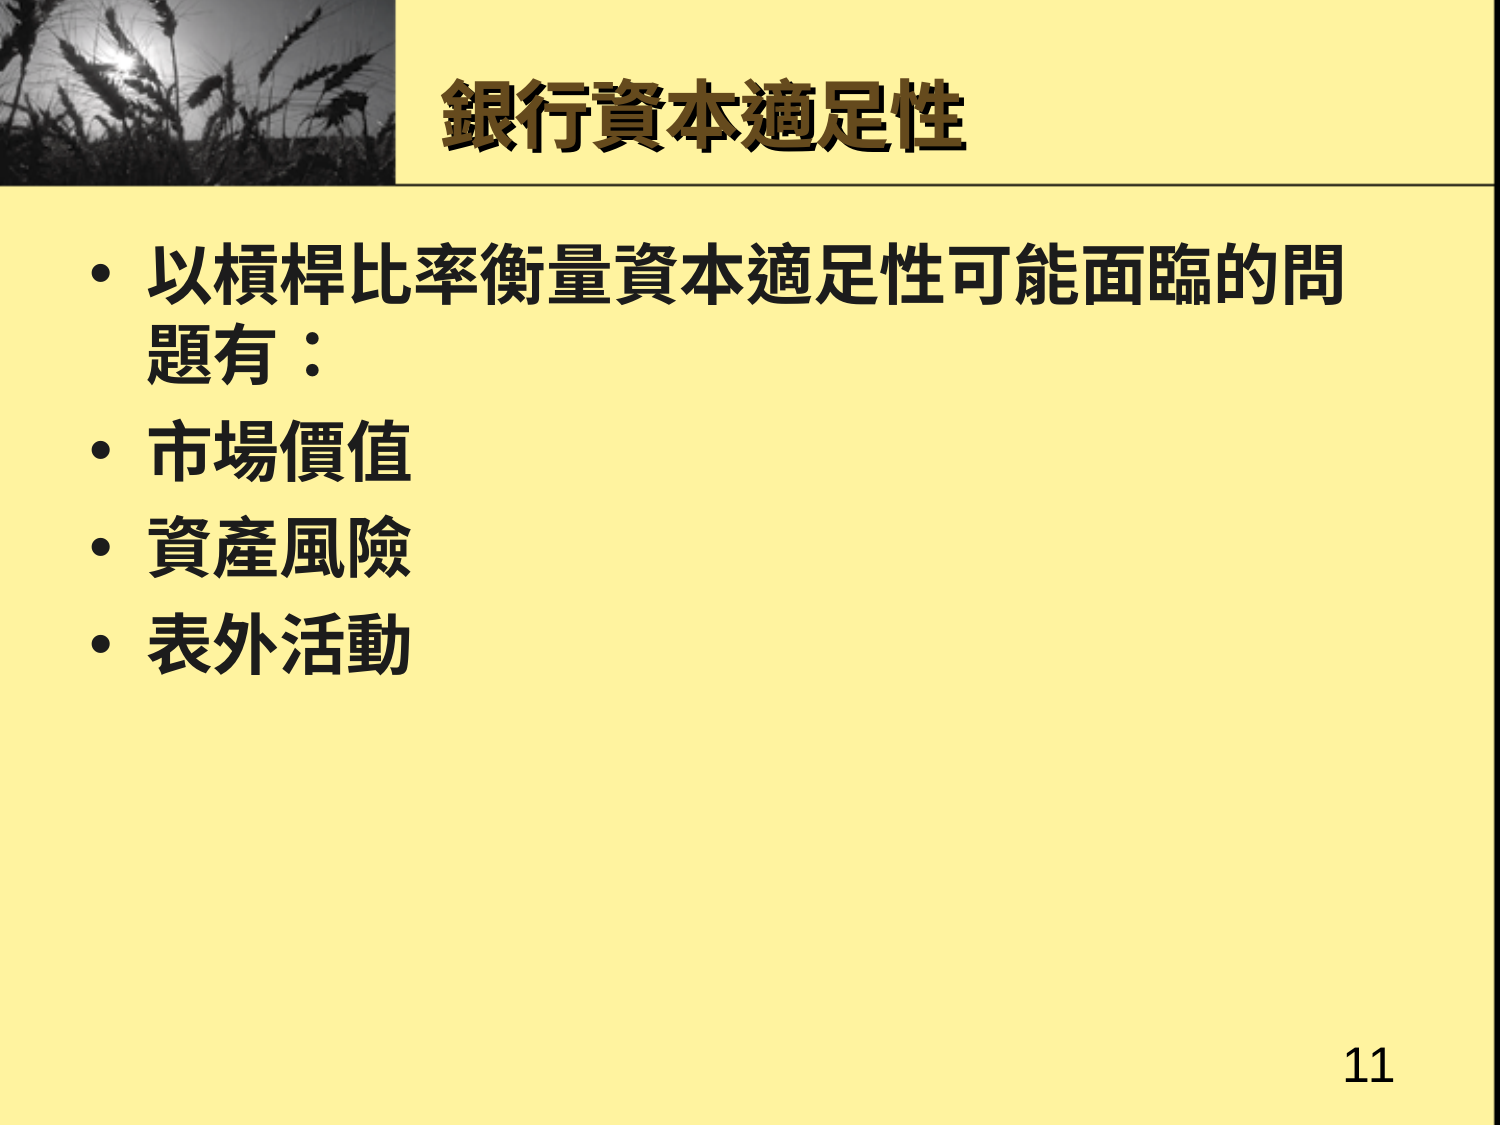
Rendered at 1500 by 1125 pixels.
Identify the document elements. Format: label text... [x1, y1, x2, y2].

title 銀行資本適足性 [424, 14, 1413, 211]
list 以槓桿比率衡量資本適足性可能面臨的問題有： 市場價值 資產風險 表外活動 [75, 224, 1413, 976]
picture [0, 0, 1500, 1125]
